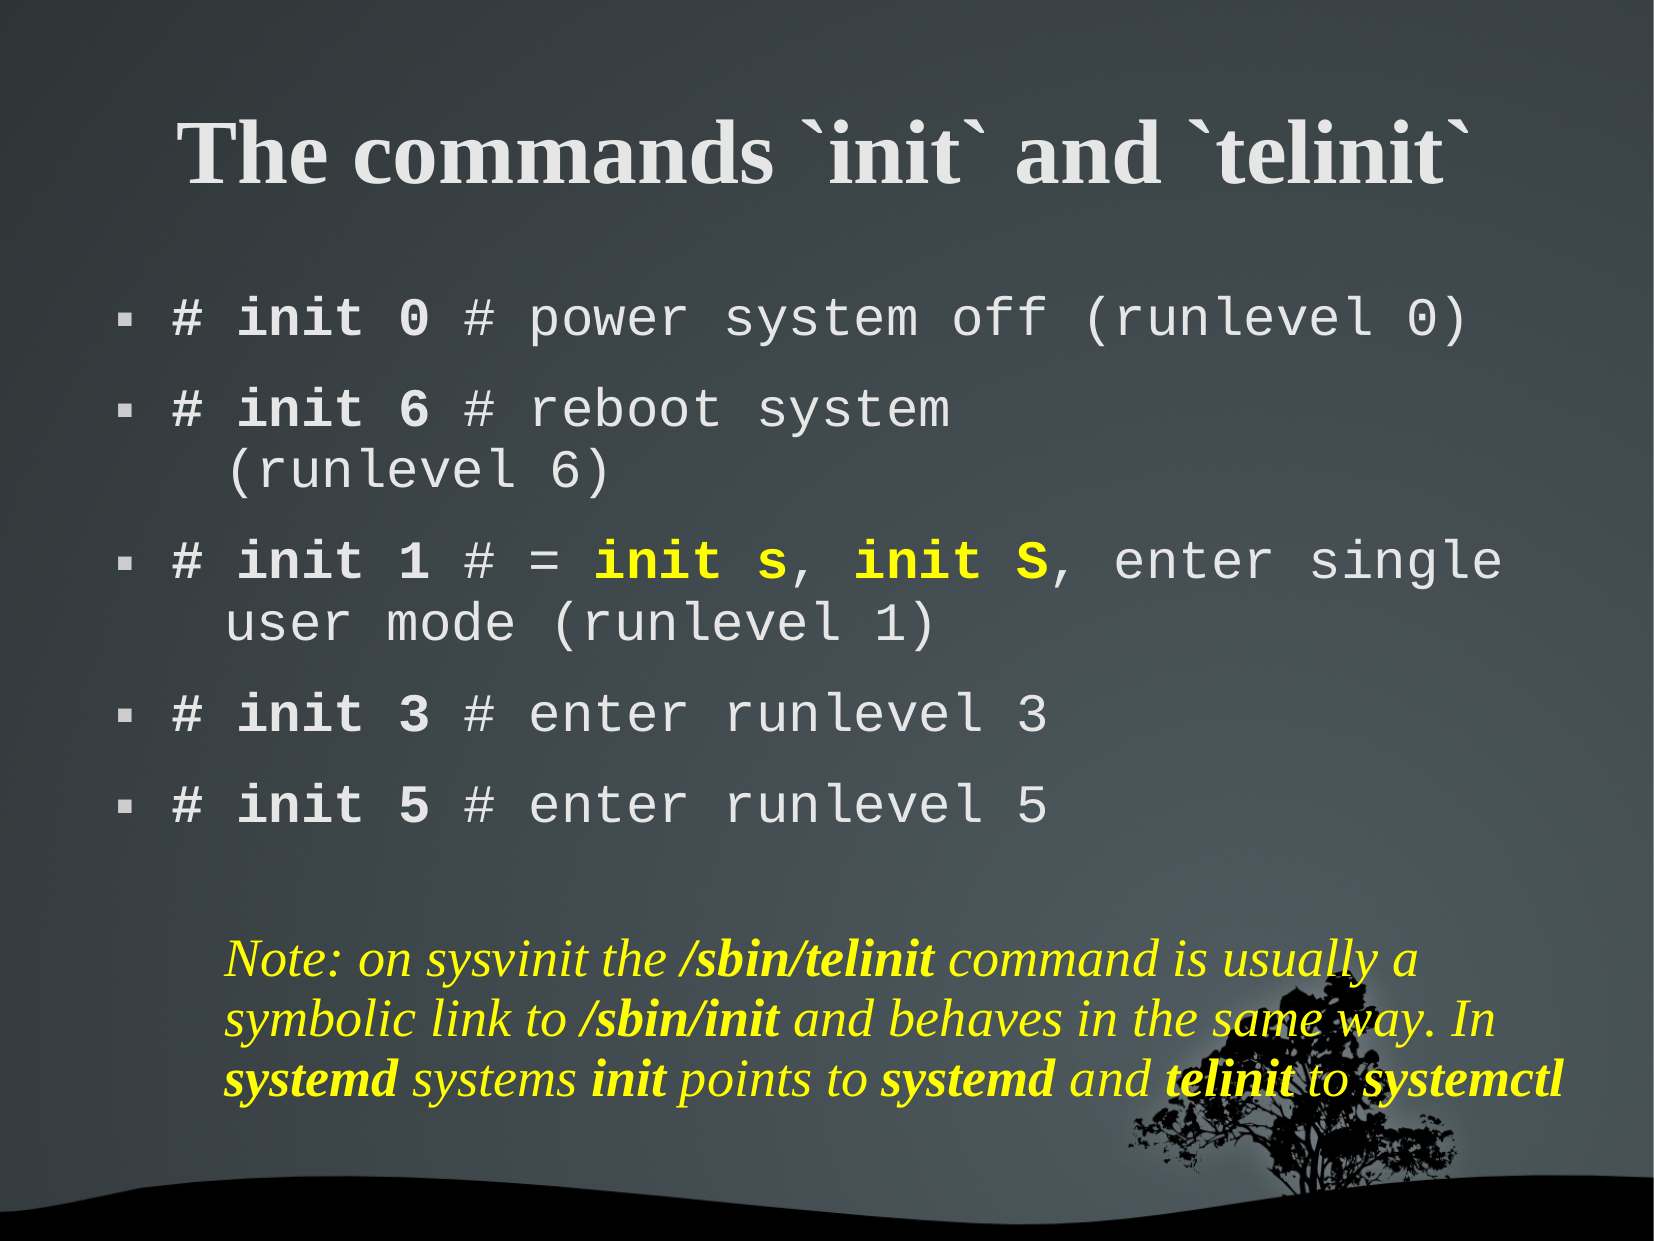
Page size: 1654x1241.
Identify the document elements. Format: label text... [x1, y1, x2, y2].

picture [0, 0, 1654, 1241]
list # init 0 # power system off (runlevel 0) # init 6 # reboot system (runlevel 6) # init 1 # = init s, init S, enter single user mode (runlevel 1) # init 3 # enter runlevel 3 # init 5 # enter runlevel 5 Note: on sysvinit the /sbin/telinit command is usually a symbolic link to /sbin/init and behaves in the same way. In systemd systems init points to systemd and telinit to systemctl [82, 290, 1571, 1184]
title The commands `init` and `telinit` [82, 49, 1571, 257]
